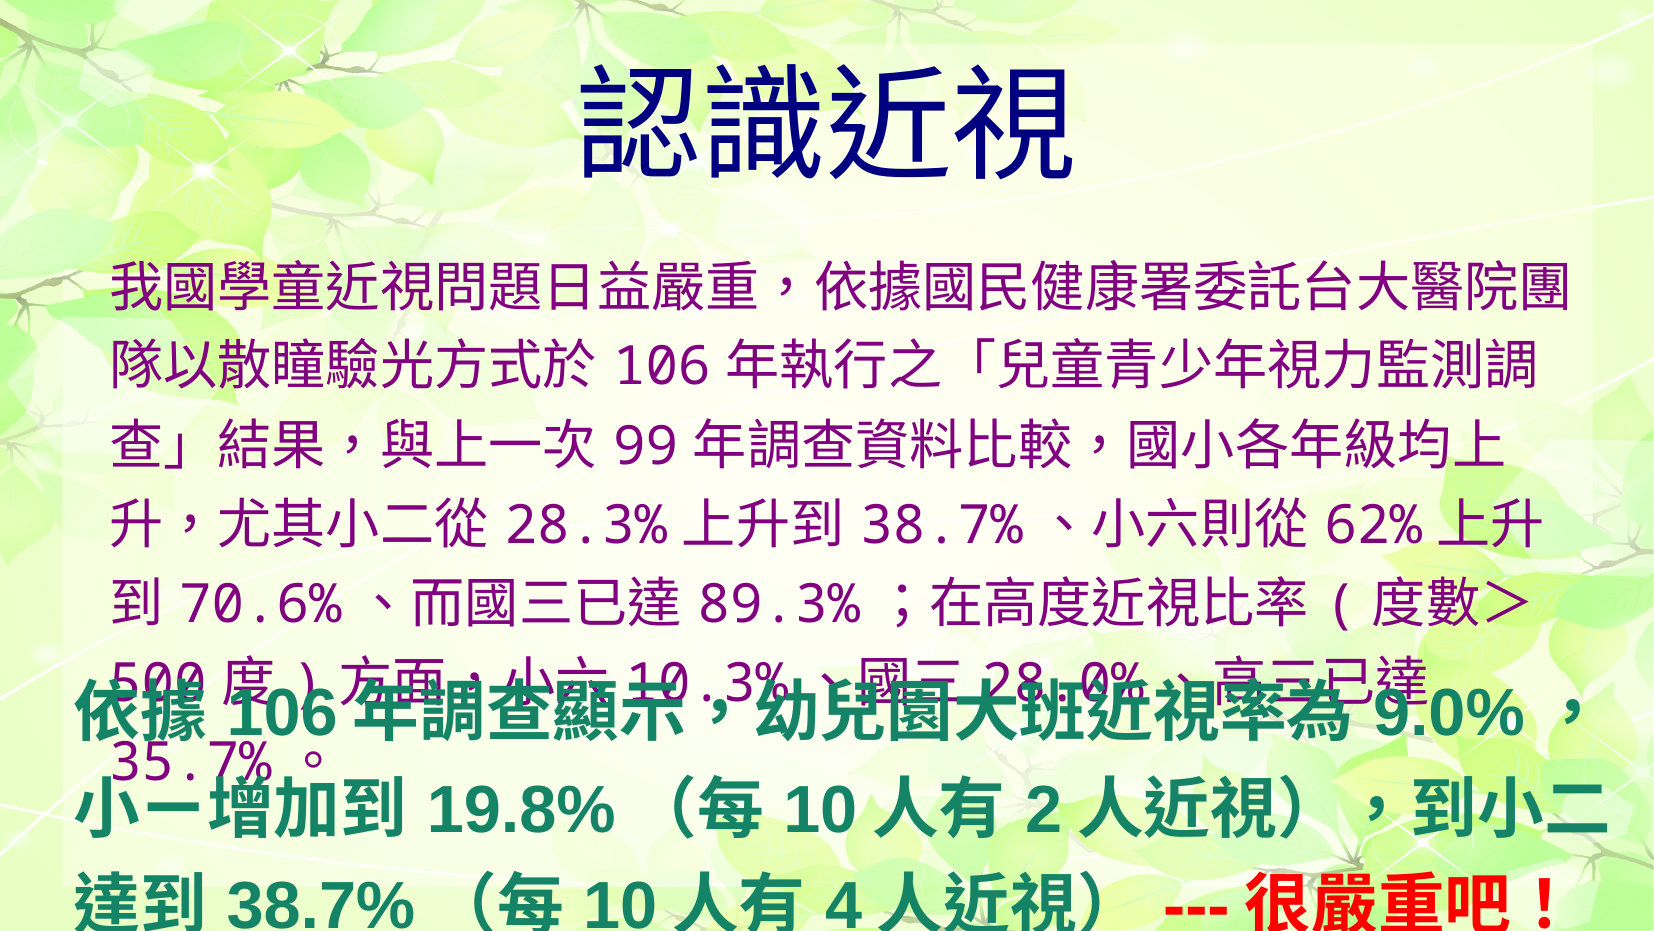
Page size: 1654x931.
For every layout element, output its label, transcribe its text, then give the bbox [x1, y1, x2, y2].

picture [0, 0, 1654, 931]
text_box 依據106年調查顯示，幼兒園大班近視率為9.0%，小ㄧ增加到19.8%（每10人有2人近視），到小二達到38.7%（每10人有4人近視）---很嚴重吧！ [59, 650, 1630, 931]
title 認識近視 [82, 37, 1571, 193]
text_box 我國學童近視問題日益嚴重，依據國民健康署委託台大醫院團隊以散瞳驗光方式於106年執行之「兒童青少年視力監測調查」結果，與上一次99年調查資料比較，國小各年級均上升，尤其小二從28.3%上升到38.7%、小六則從62%上升到70.6%、而國三已達89.3%；在高度近視比率(度數＞500度)方面，小六10.3%、國三28.0%、高三已達35.7%。 [94, 236, 1595, 631]
